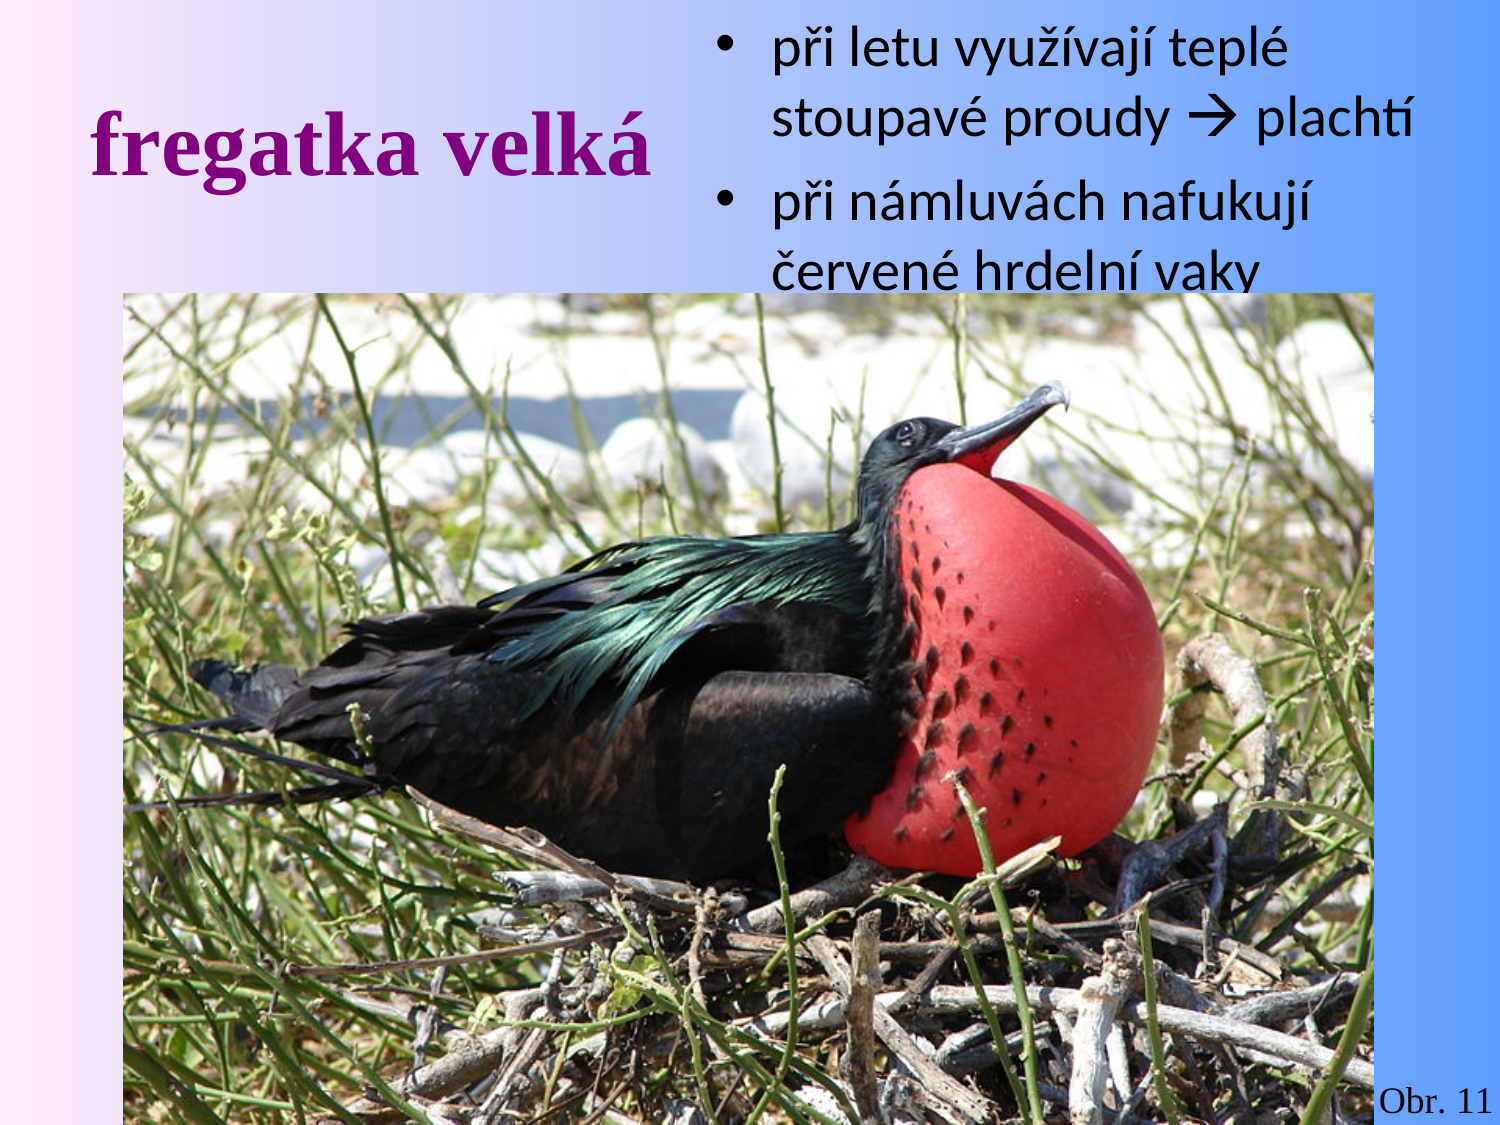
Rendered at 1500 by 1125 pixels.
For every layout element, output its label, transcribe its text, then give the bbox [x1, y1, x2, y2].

title fregatka velká [75, 45, 700, 233]
text_box Obr. 11 [1364, 1068, 1500, 1125]
picture [123, 293, 1374, 1125]
text_box při letu využívají teplé stoupavé proudy  plachtí při námluvách nafukují červené hrdelní vaky [700, 0, 1500, 343]
